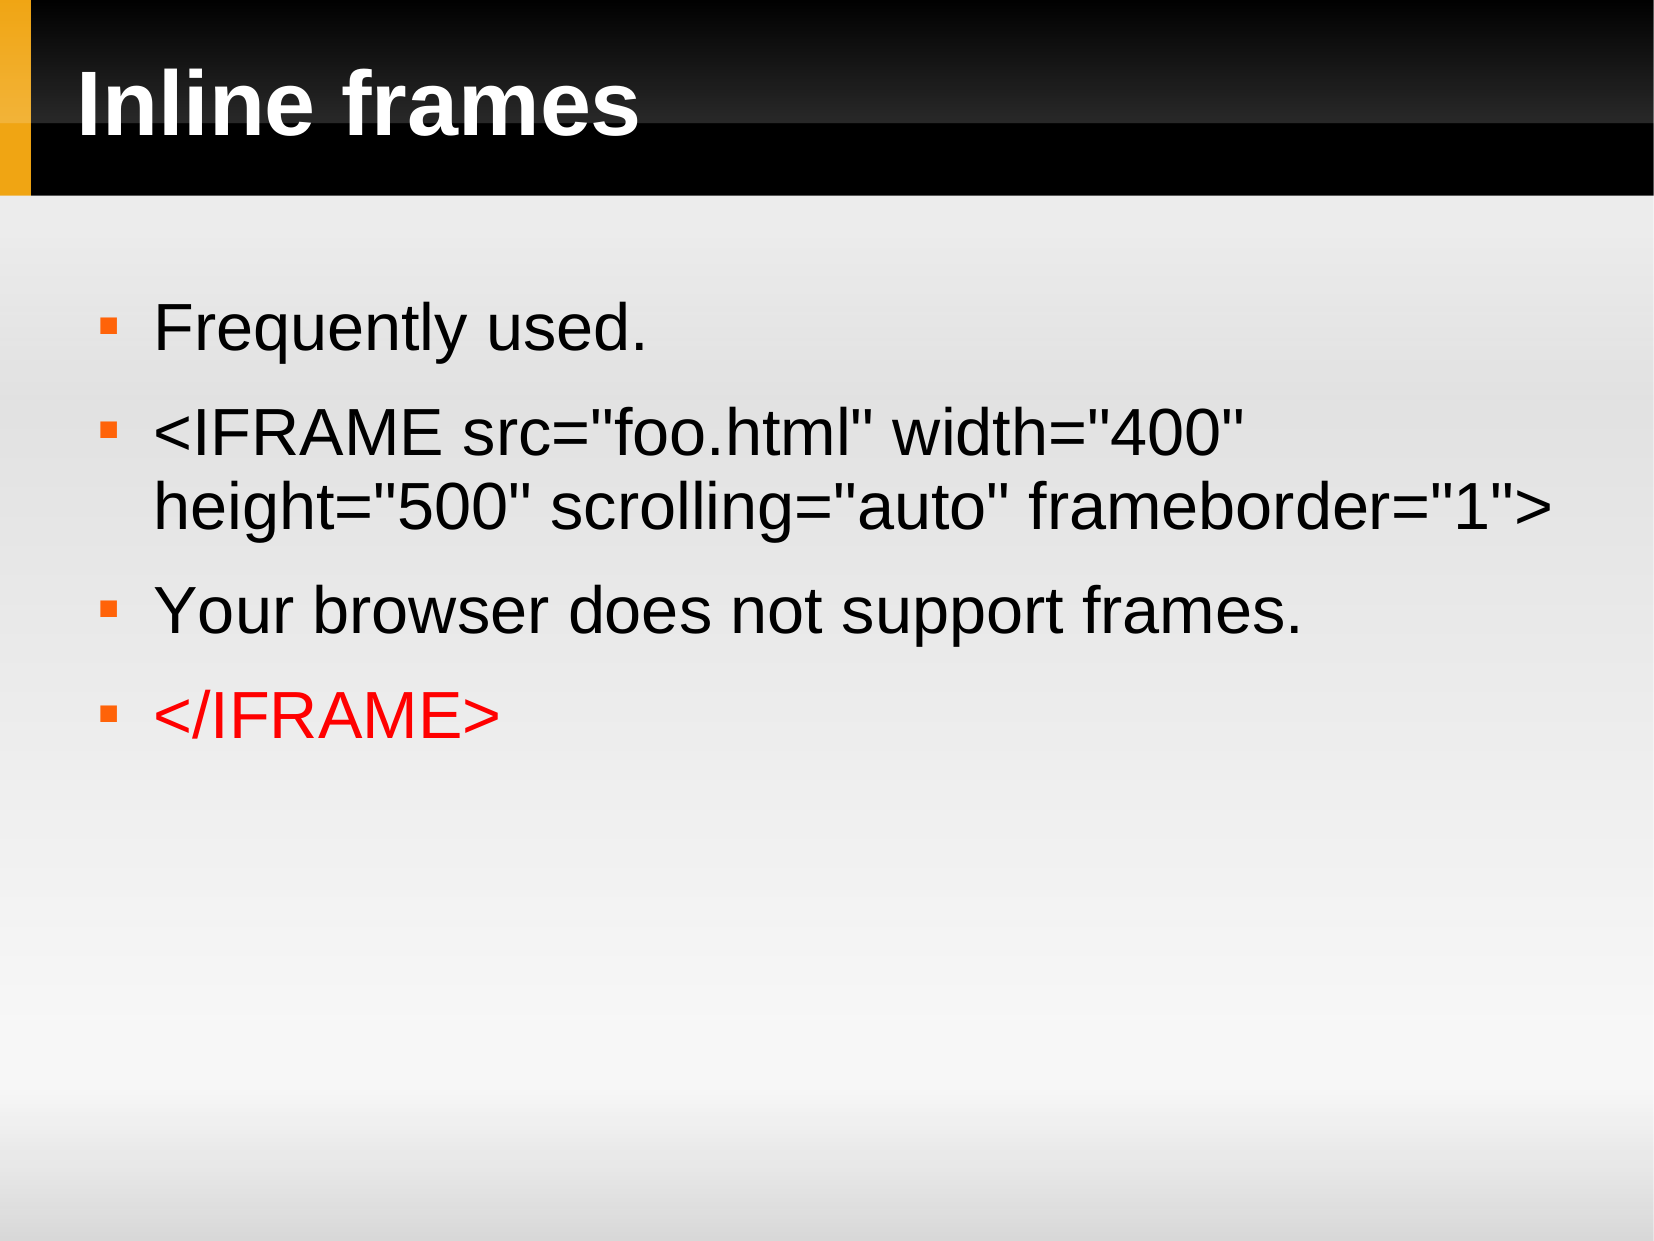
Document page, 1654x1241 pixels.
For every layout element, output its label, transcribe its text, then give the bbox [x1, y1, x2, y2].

list Frequently used. <IFRAME src="foo.html" width="400" height="500" scrolling="auto" frameborder="1"> Your browser does not support frames. </IFRAME> [82, 290, 1571, 1109]
picture [0, 0, 1654, 1241]
title Inline frames [76, 0, 1565, 208]
